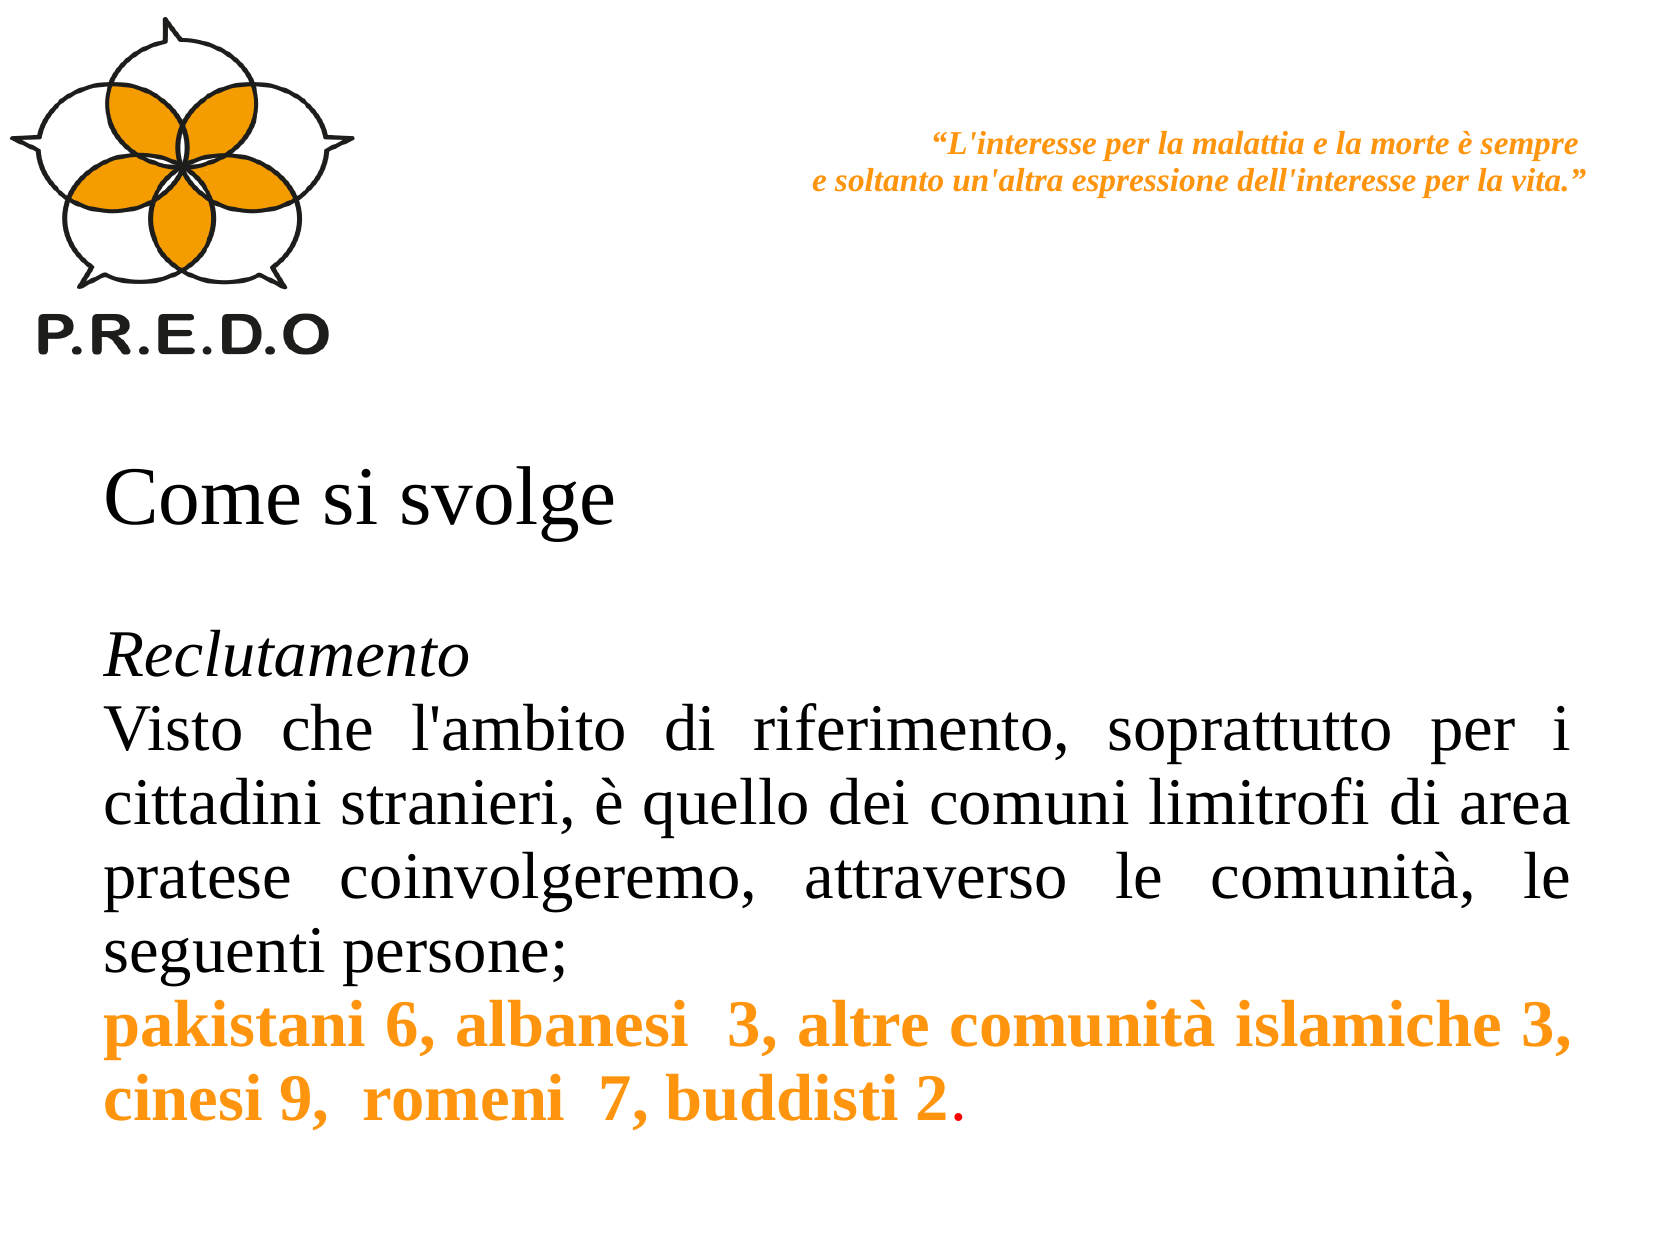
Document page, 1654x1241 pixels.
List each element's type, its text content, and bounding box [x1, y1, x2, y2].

text_box Come si svolge Reclutamento Visto che l'ambito di riferimento, soprattutto per i cittadini stranieri, è quello dei comuni limitrofi di area pratese coinvolgeremo, attraverso le comunità, le seguenti persone; pakistani 6, albanesi 3, altre comunità islamiche 3, cinesi 9, romeni 7, buddisti 2. [88, 442, 1619, 1241]
picture [9, 16, 355, 355]
text_box “L'interesse per la malattia e la morte è sempre e soltanto un'altra espressione dell'interesse per la vita.” [797, 117, 1603, 207]
